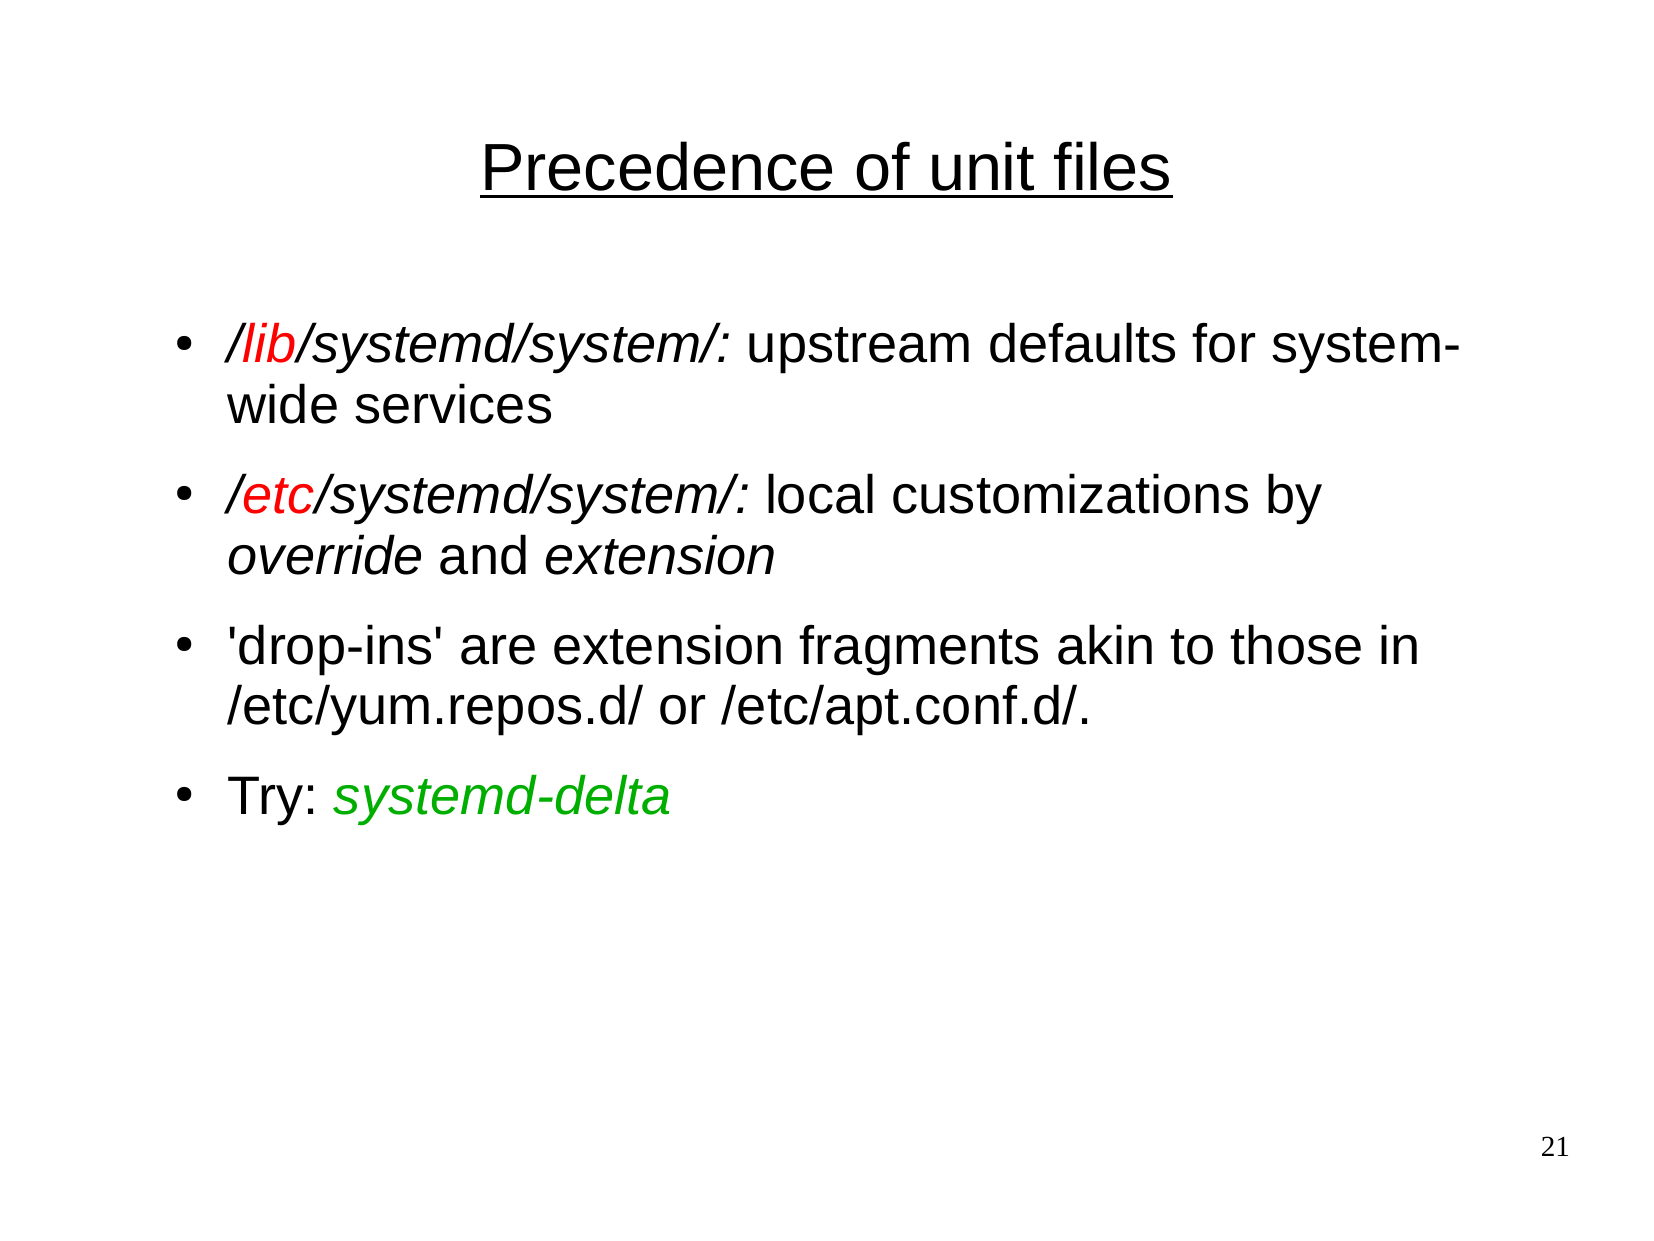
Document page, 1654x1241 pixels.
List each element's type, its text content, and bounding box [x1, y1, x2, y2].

title Precedence of unit files [82, 64, 1571, 272]
list /lib/systemd/system/: upstream defaults for system-wide services /etc/systemd/system/: local customizations by override and extension 'drop-ins' are extension fragments akin to those in /etc/yum.repos.d/ or /etc/apt.conf.d/. Try: systemd-delta [156, 313, 1497, 990]
